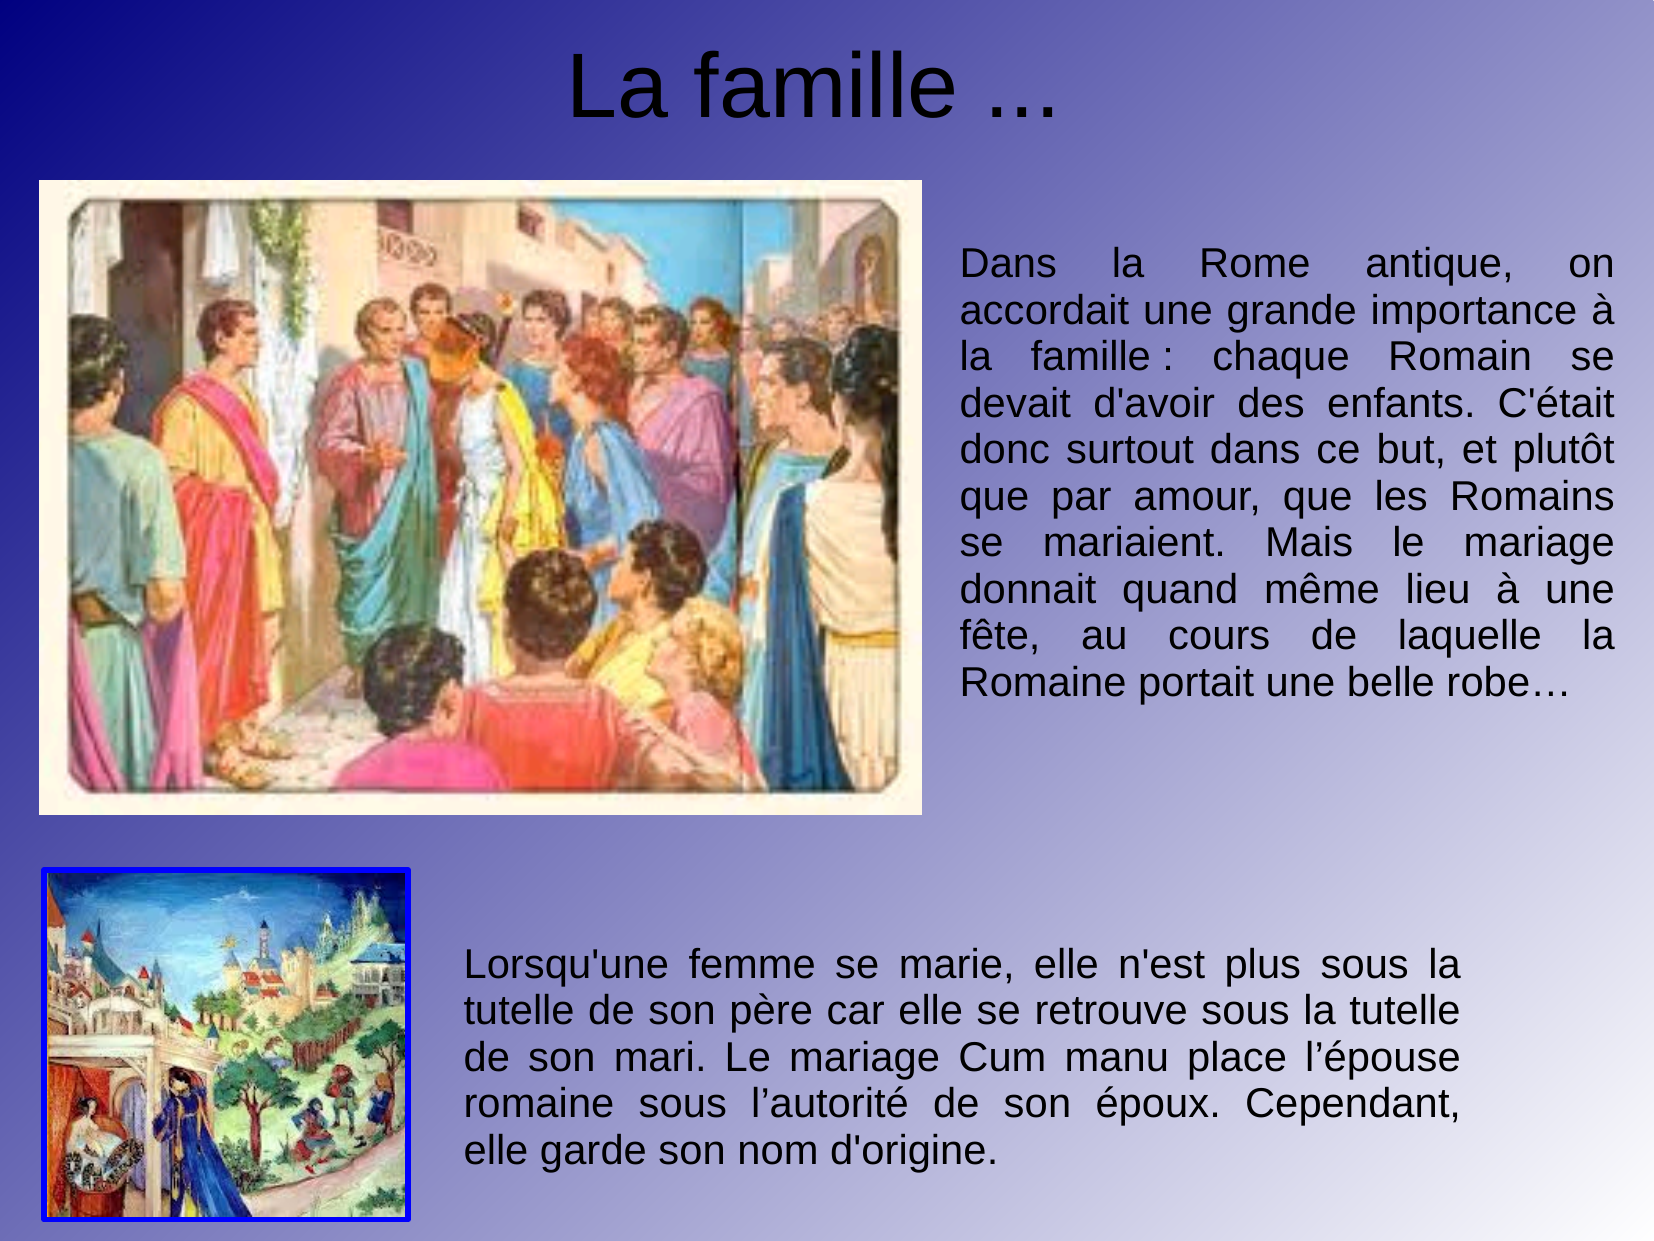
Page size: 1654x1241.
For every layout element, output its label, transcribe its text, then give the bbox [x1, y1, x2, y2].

title La famille ... [82, 5, 1571, 166]
text_box Dans la Rome antique, on accordait une grande importance à la famille : chaque Romain se devait d'avoir des enfants. C'était donc surtout dans ce but, et plutôt que par amour, que les Romains se mariaient. Mais le mariage donnait quand même lieu à une fête, au cours de laquelle la Romaine portait une belle robe… [944, 232, 1630, 716]
picture [39, 180, 922, 815]
text_box Lorsqu'une femme se marie, elle n'est plus sous la tutelle de son père car elle se retrouve sous la tutelle de son mari. Le mariage Cum manu place l’épouse romaine sous l’autorité de son époux. Cependant, elle garde son nom d'origine. [448, 933, 1477, 1182]
picture [47, 872, 406, 1217]
